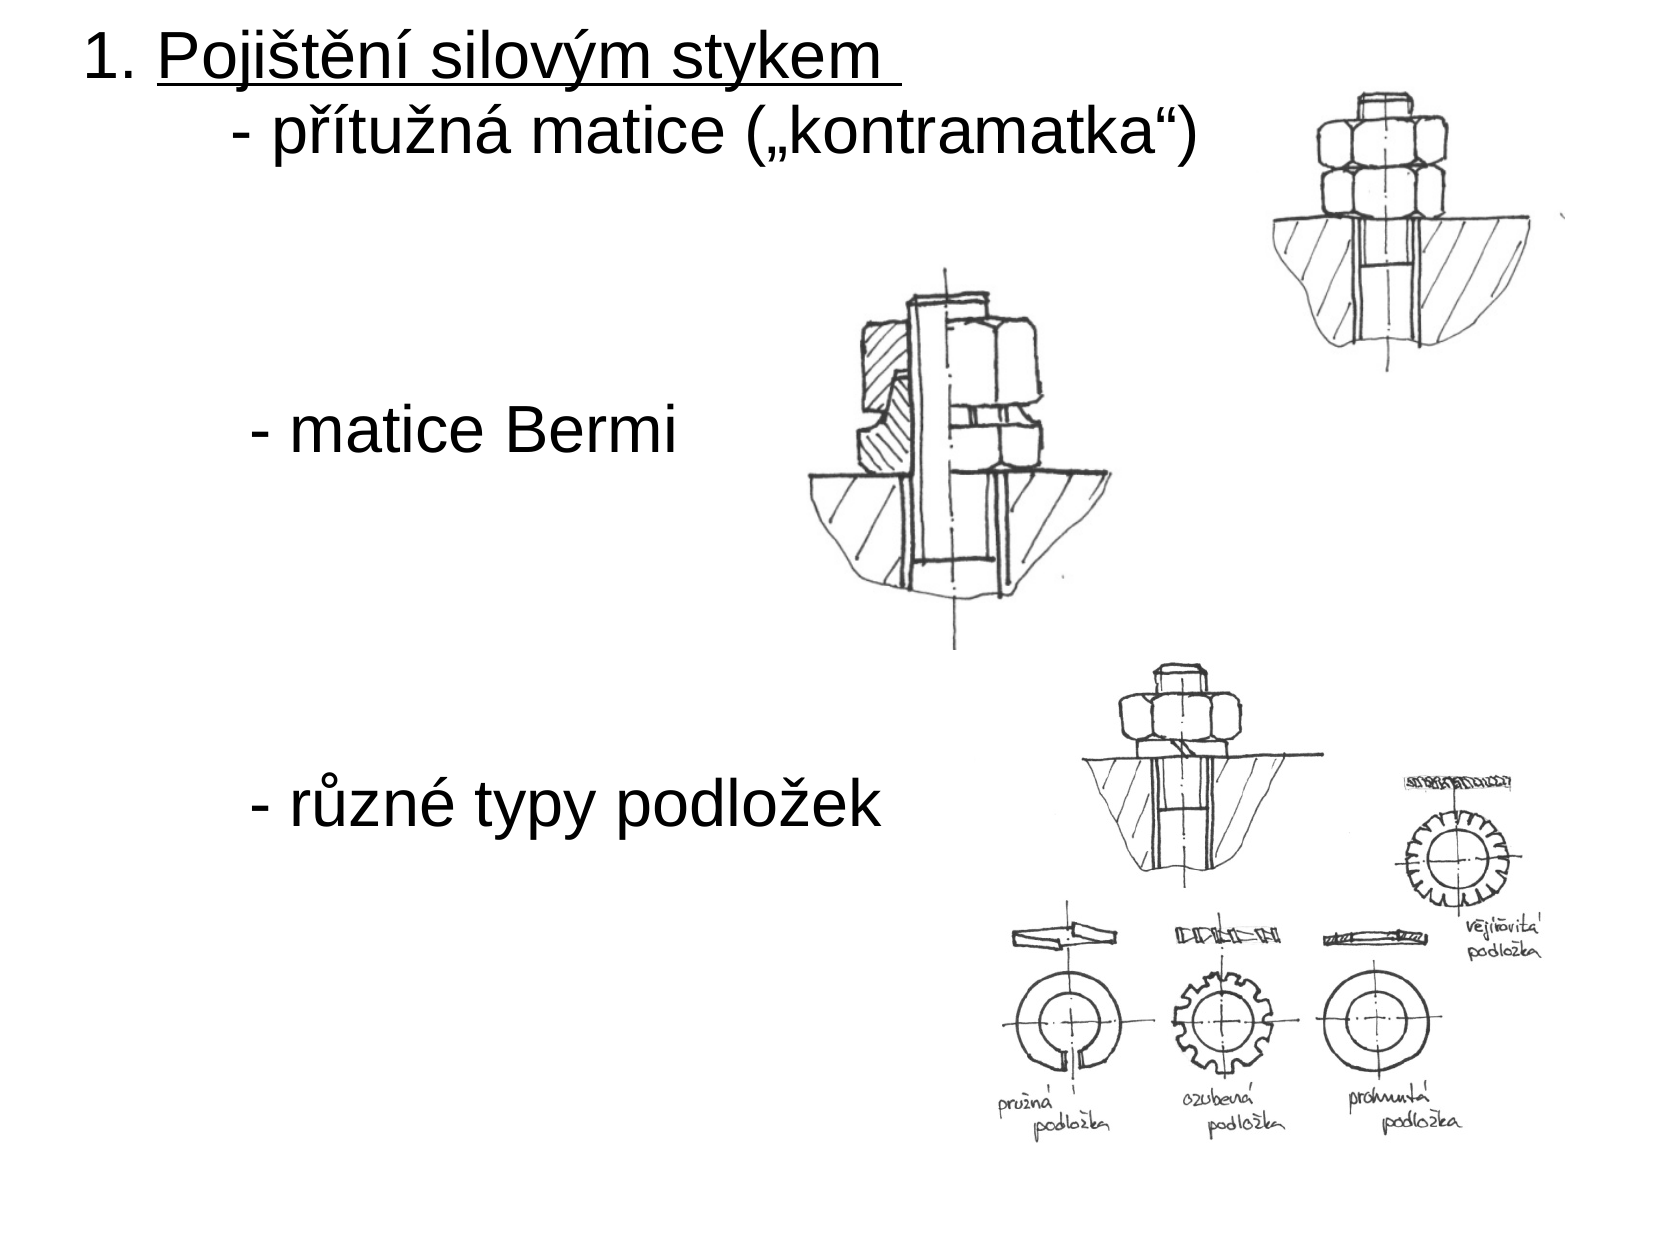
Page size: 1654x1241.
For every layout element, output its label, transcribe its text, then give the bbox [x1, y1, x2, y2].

picture [797, 236, 1565, 1182]
subtitle Pojištění silovým stykem - přítužná matice („kontramatka“) - matice Bermi - různé typy podložek [82, 0, 1571, 1215]
picture [1210, 58, 1565, 384]
